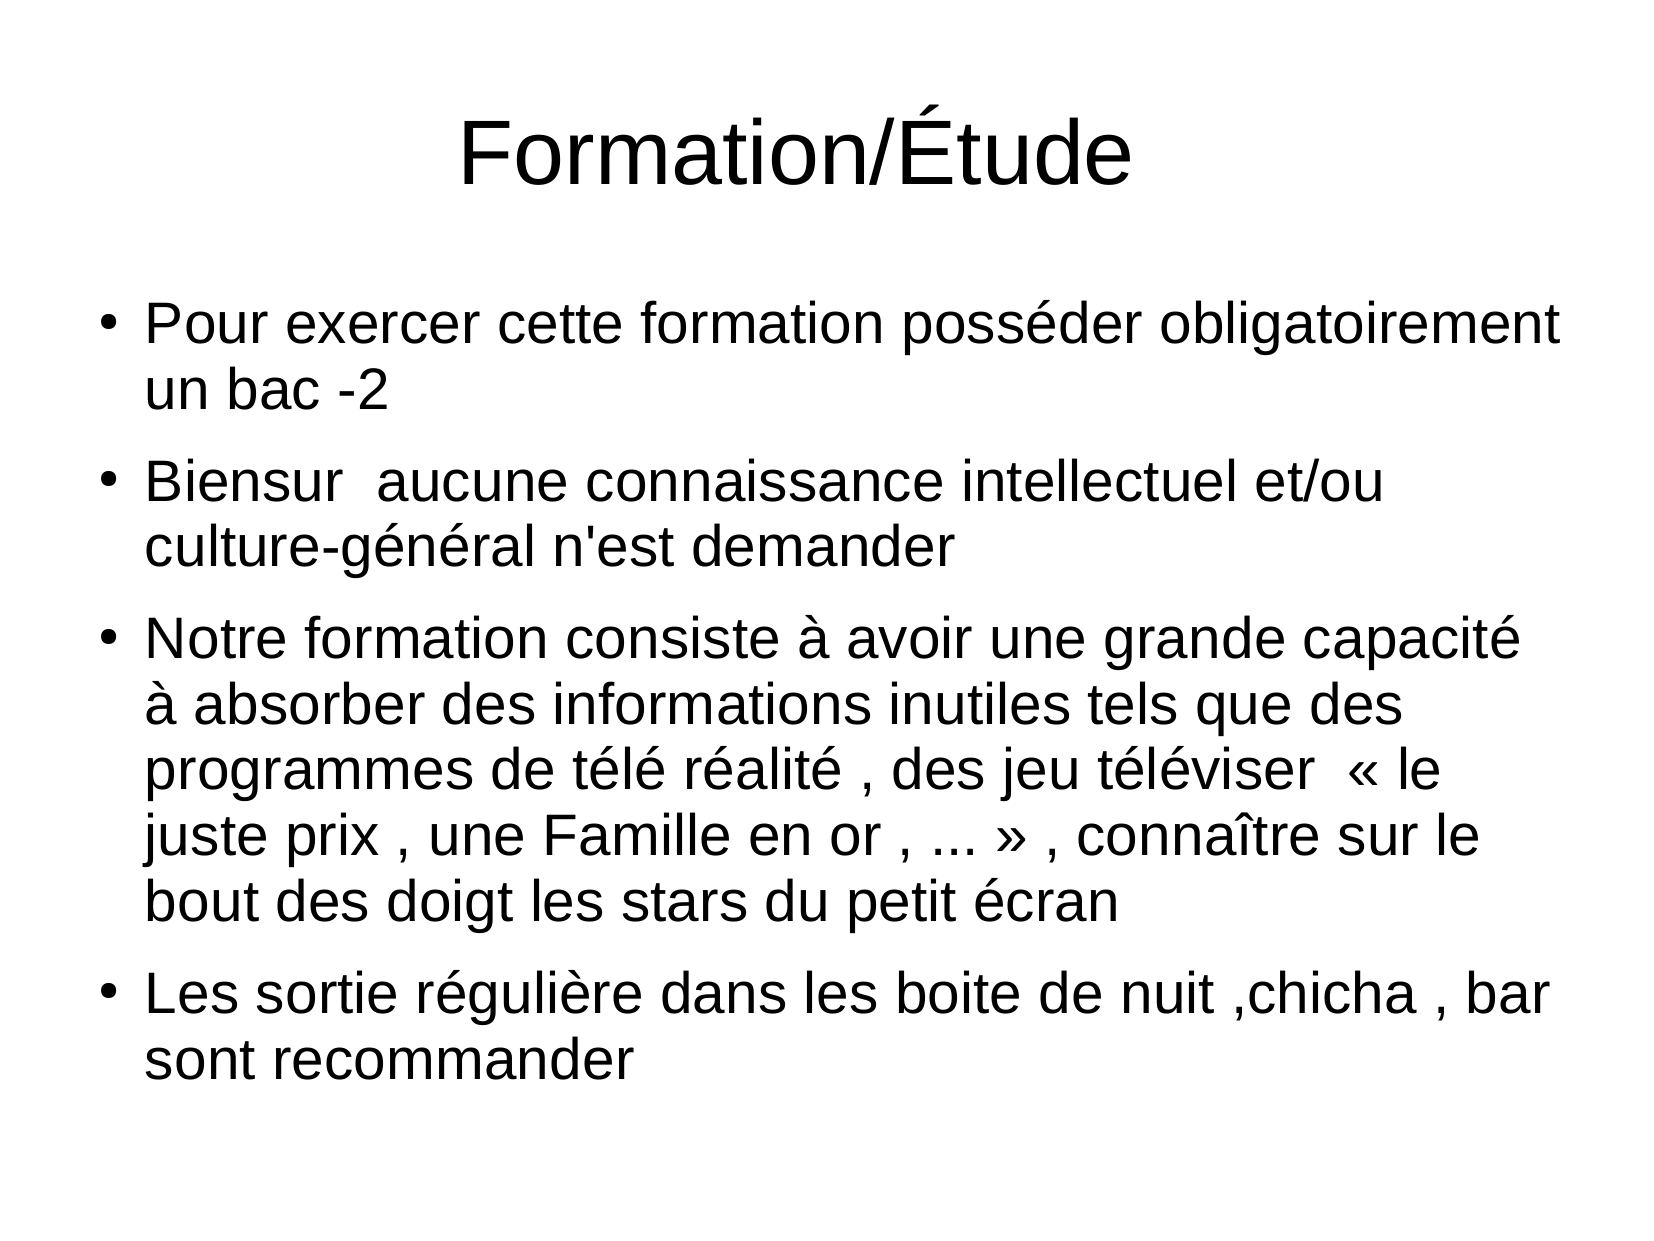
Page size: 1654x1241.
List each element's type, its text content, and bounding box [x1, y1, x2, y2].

list Pour exercer cette formation posséder obligatoirement un bac -2 Biensur aucune connaissance intellectuel et/ou culture-général n'est demander Notre formation consiste à avoir une grande capacité à absorber des informations inutiles tels que des programmes de télé réalité , des jeu téléviser « le juste prix , une Famille en or , ... » , connaître sur le bout des doigt les stars du petit écran Les sortie régulière dans les boite de nuit ,chicha , bar sont recommander [82, 290, 1571, 1109]
title Formation/Étude [82, 49, 1571, 257]
